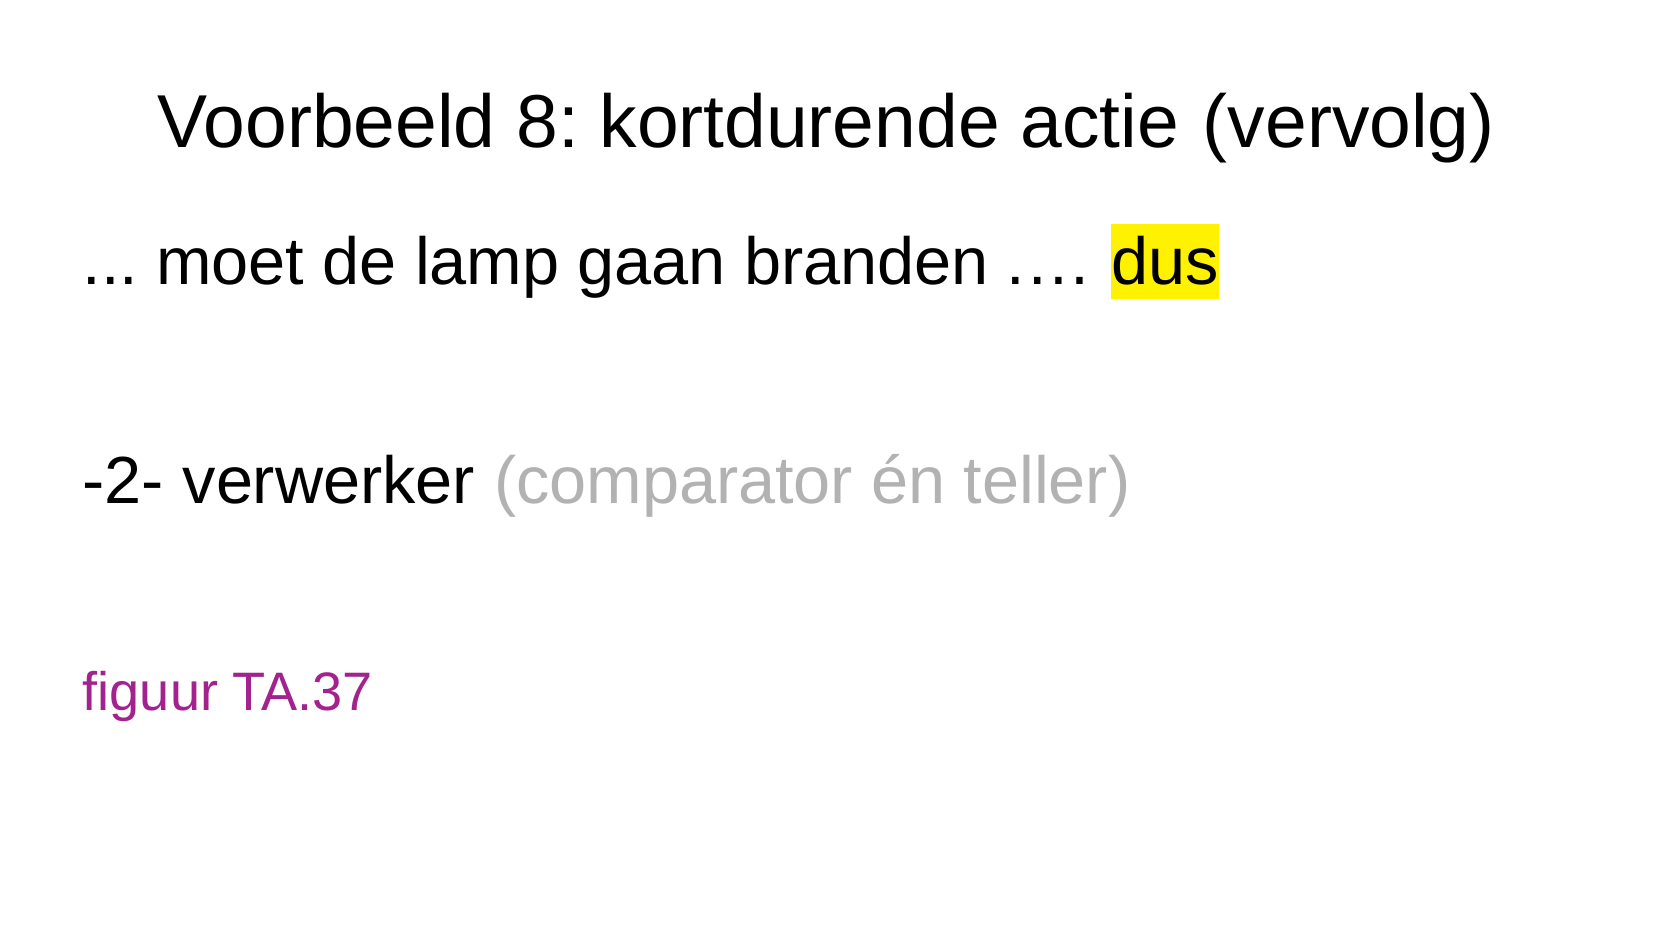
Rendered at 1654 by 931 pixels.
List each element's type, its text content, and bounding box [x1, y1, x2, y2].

list ... moet de lamp gaan branden .… dus -2- verwerker (comparator én teller) figuur TA.37 [82, 217, 1571, 758]
title Voorbeeld 8: kortdurende actie (vervolg) [82, 37, 1571, 193]
